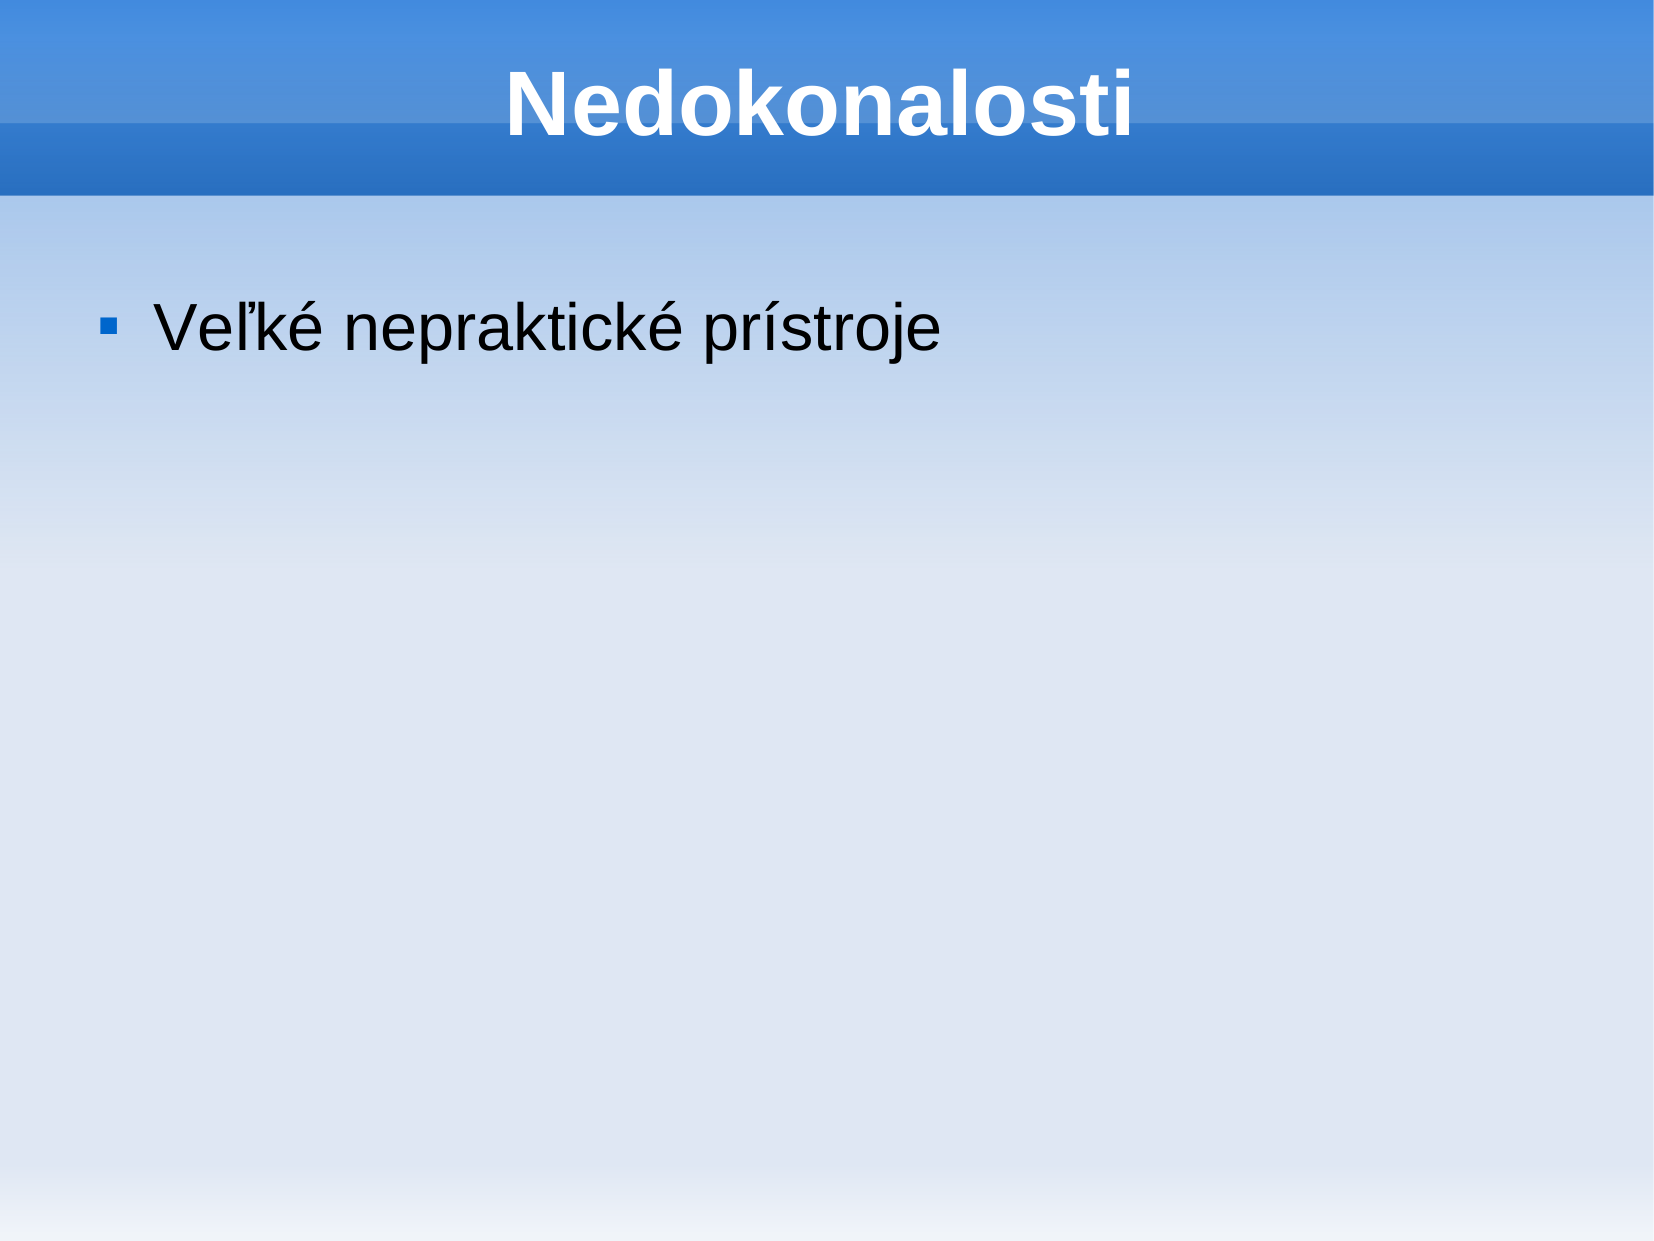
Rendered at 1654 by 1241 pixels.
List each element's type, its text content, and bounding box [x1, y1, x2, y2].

list Veľké nepraktické prístroje [82, 290, 1571, 1094]
title Nedokonalosti [76, 7, 1565, 200]
picture [0, 0, 1654, 1241]
